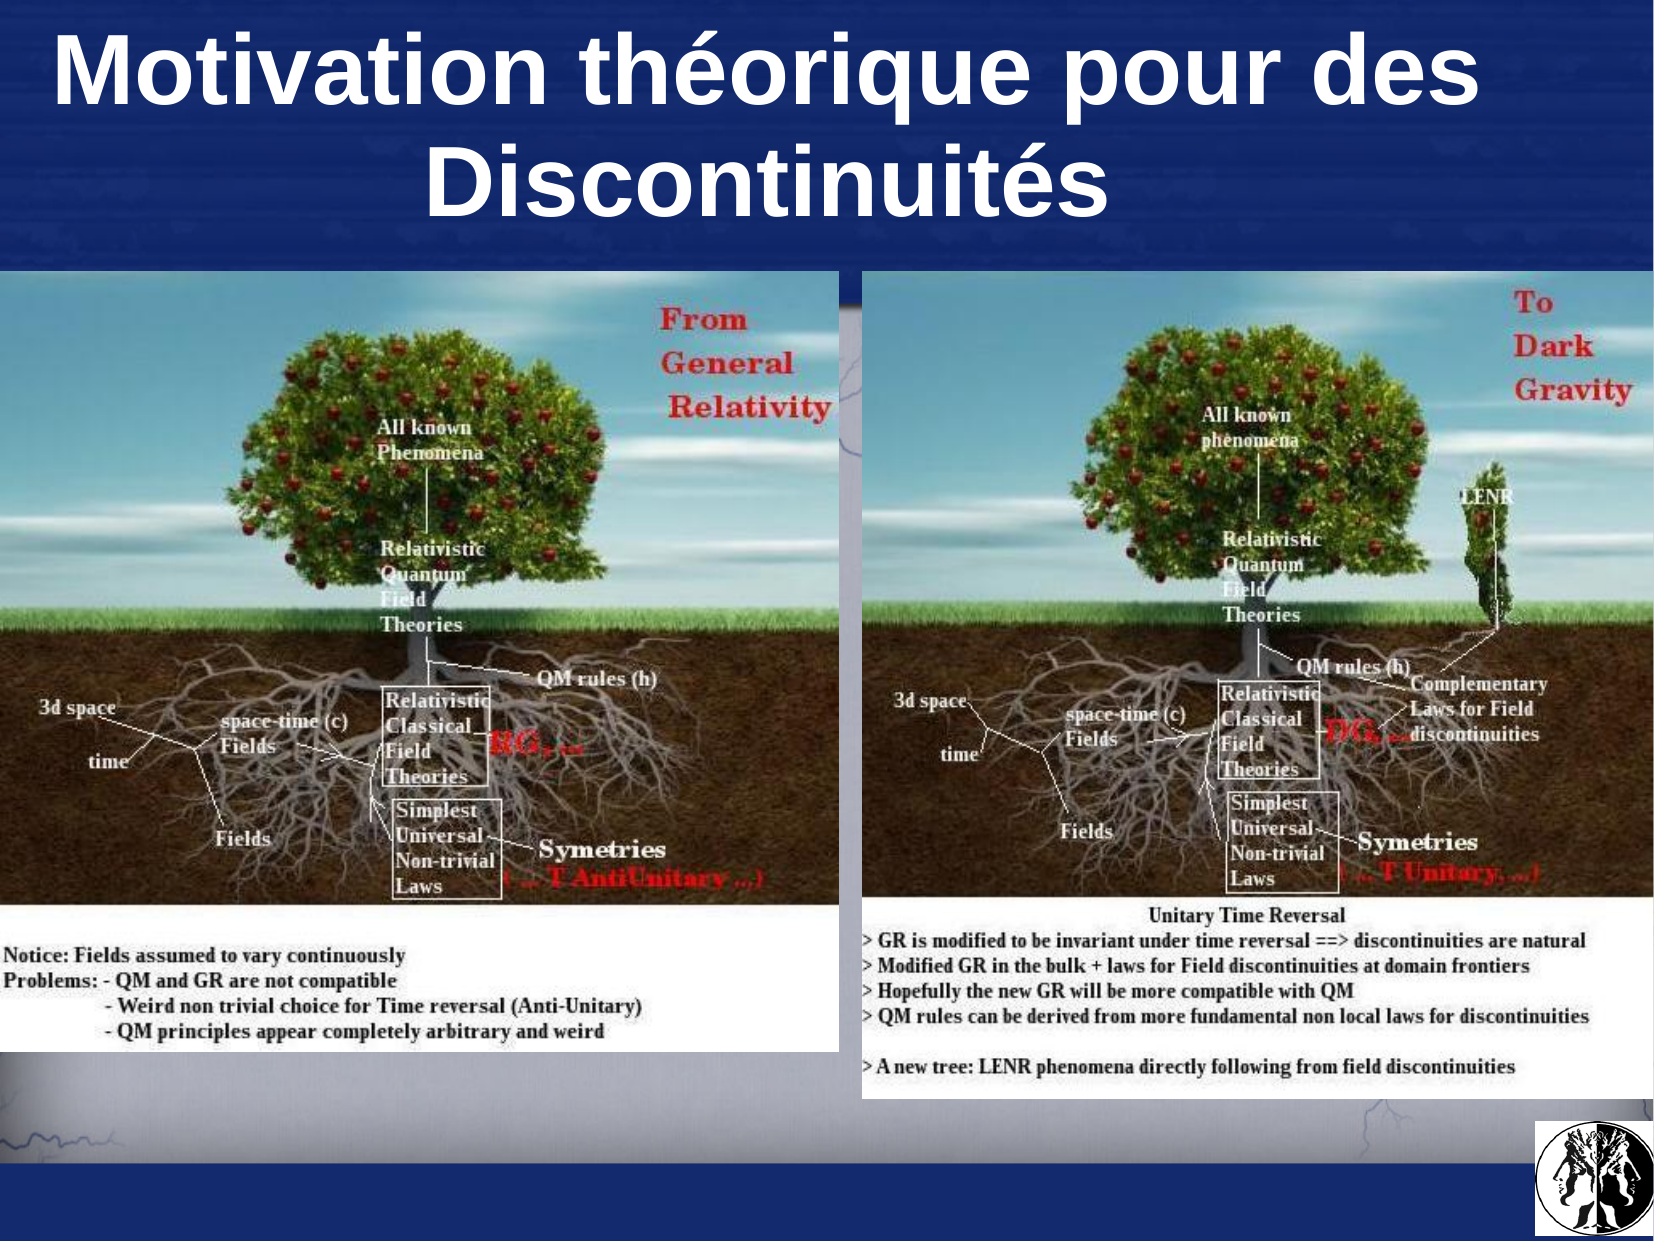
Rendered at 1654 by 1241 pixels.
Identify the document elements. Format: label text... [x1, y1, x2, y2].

title Motivation théorique pour des Discontinuités [23, 13, 1512, 238]
picture [0, 0, 1654, 1241]
